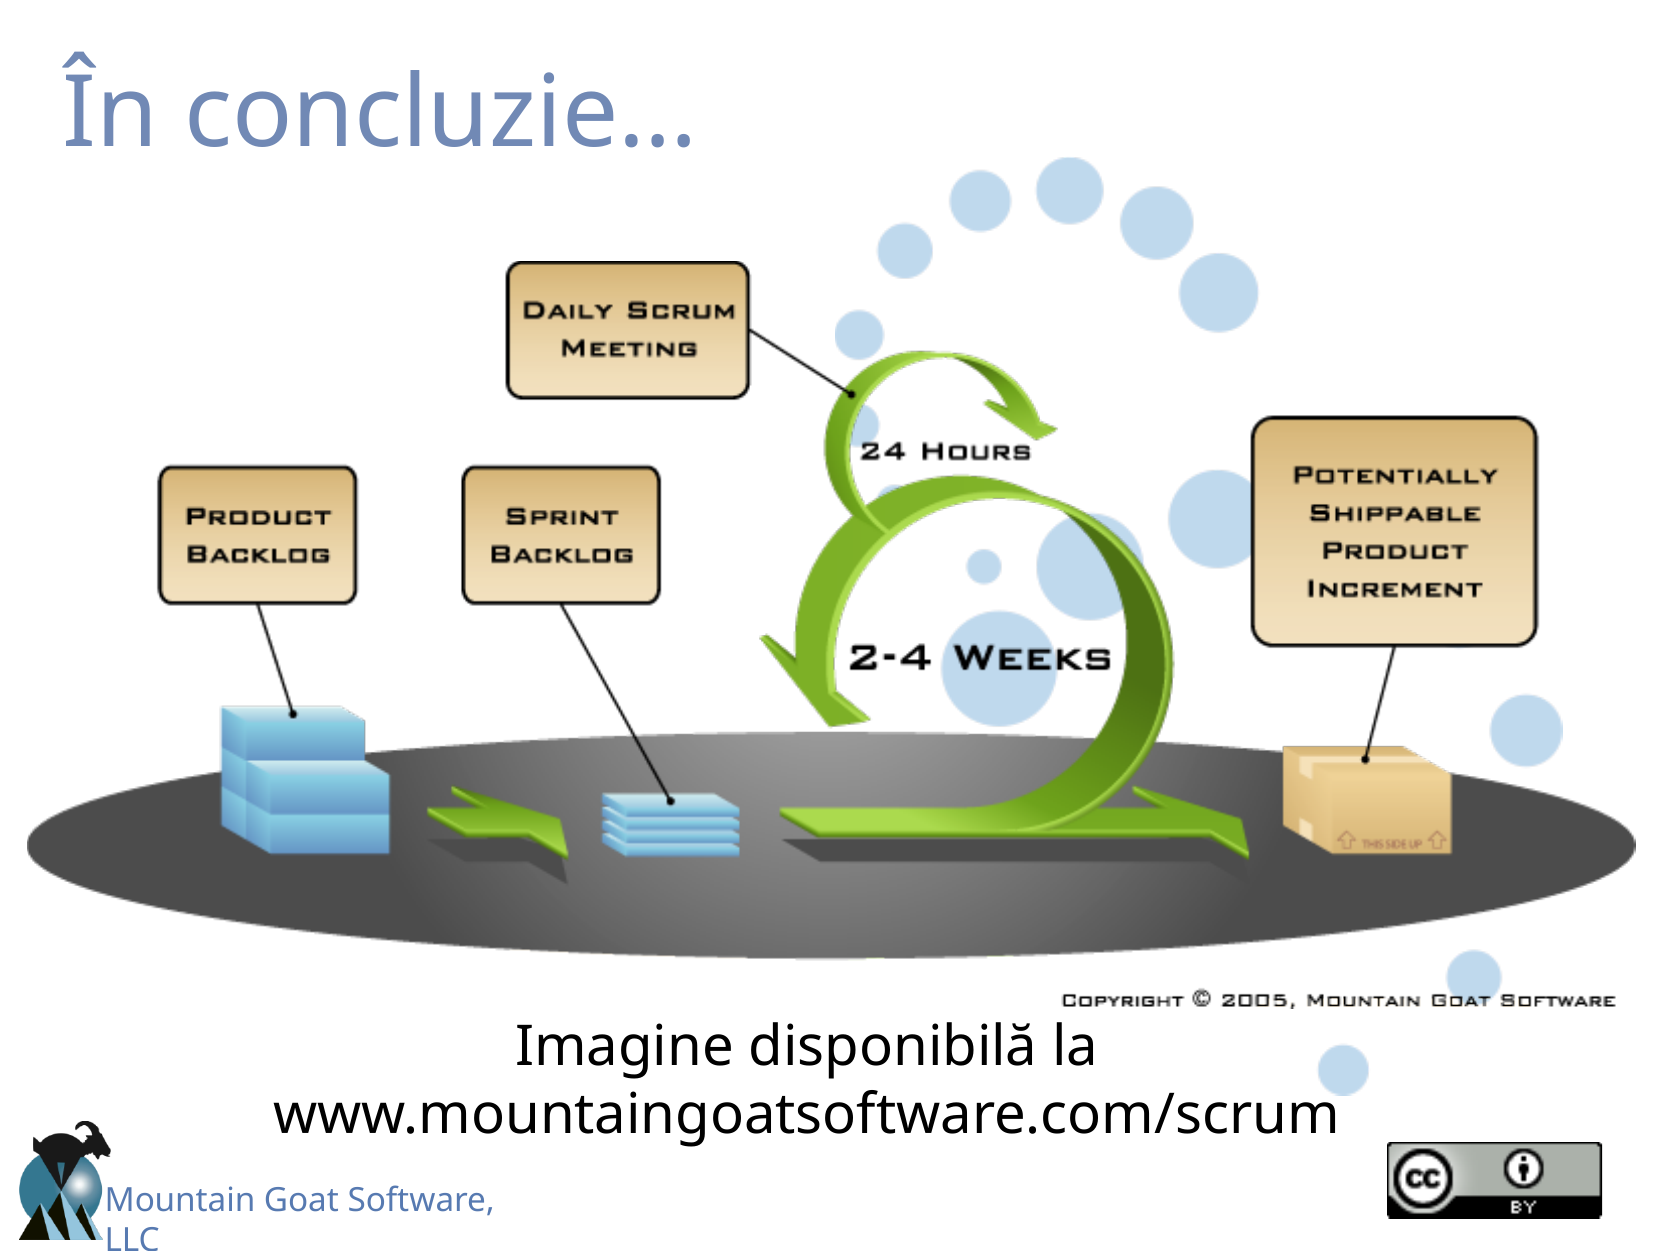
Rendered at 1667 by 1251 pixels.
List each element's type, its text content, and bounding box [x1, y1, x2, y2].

title În concluzie… [56, 18, 1609, 194]
picture [27, 261, 1636, 1009]
text_box Imagine disponibilă la www.mountaingoatsoftware.com/scrum [254, 1006, 1360, 1148]
